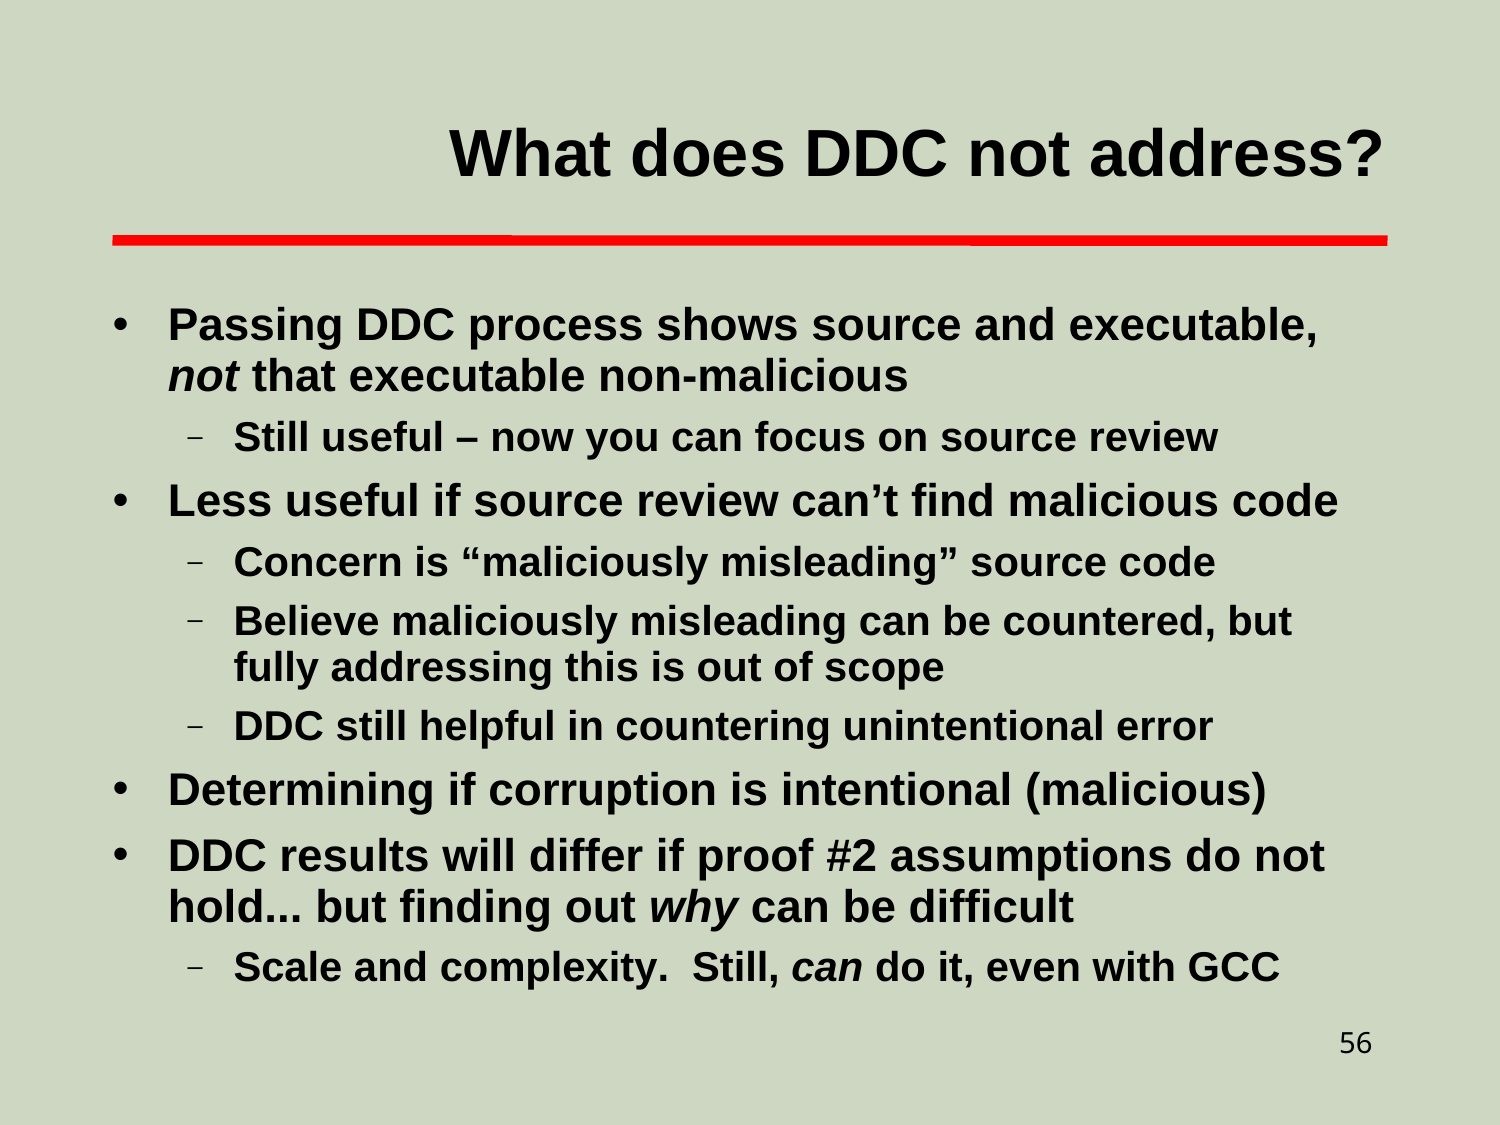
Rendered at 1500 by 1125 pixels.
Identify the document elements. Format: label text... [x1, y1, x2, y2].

list Passing DDC process shows source and executable, not that executable non-malicious Still useful – now you can focus on source review Less useful if source review can’t find malicious code Concern is “maliciously misleading” source code Believe maliciously misleading can be countered, but fully addressing this is out of scope DDC still helpful in countering unintentional error Determining if corruption is intentional (malicious) DDC results will differ if proof #2 assumptions do not hold... but finding out why can be difficult Scale and complexity. Still, can do it, even with GCC [112, 299, 1387, 1099]
title What does DDC not address? [124, 93, 1387, 216]
